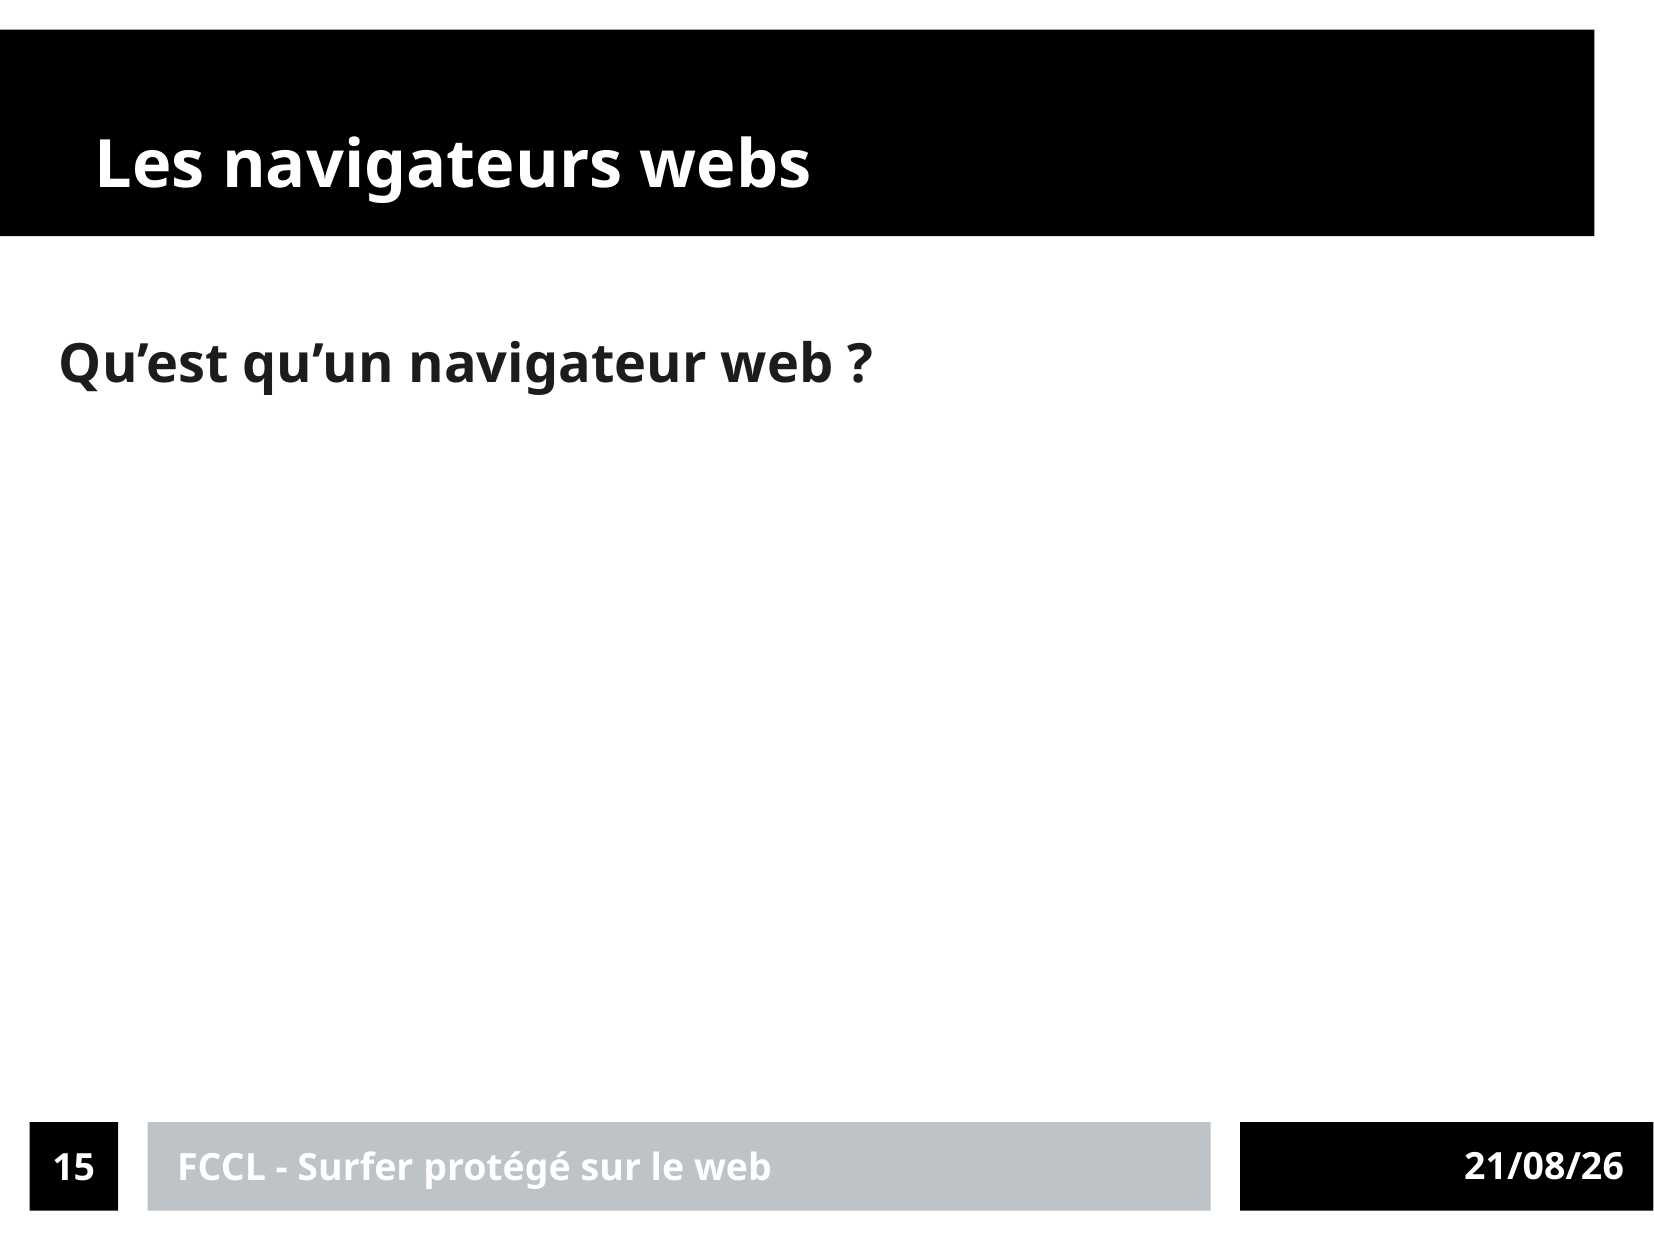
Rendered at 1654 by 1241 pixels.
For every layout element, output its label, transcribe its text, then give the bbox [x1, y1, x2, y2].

title Les navigateurs webs [59, 59, 1595, 207]
list Qu’est qu’un navigateur web ? [59, 324, 1565, 1093]
